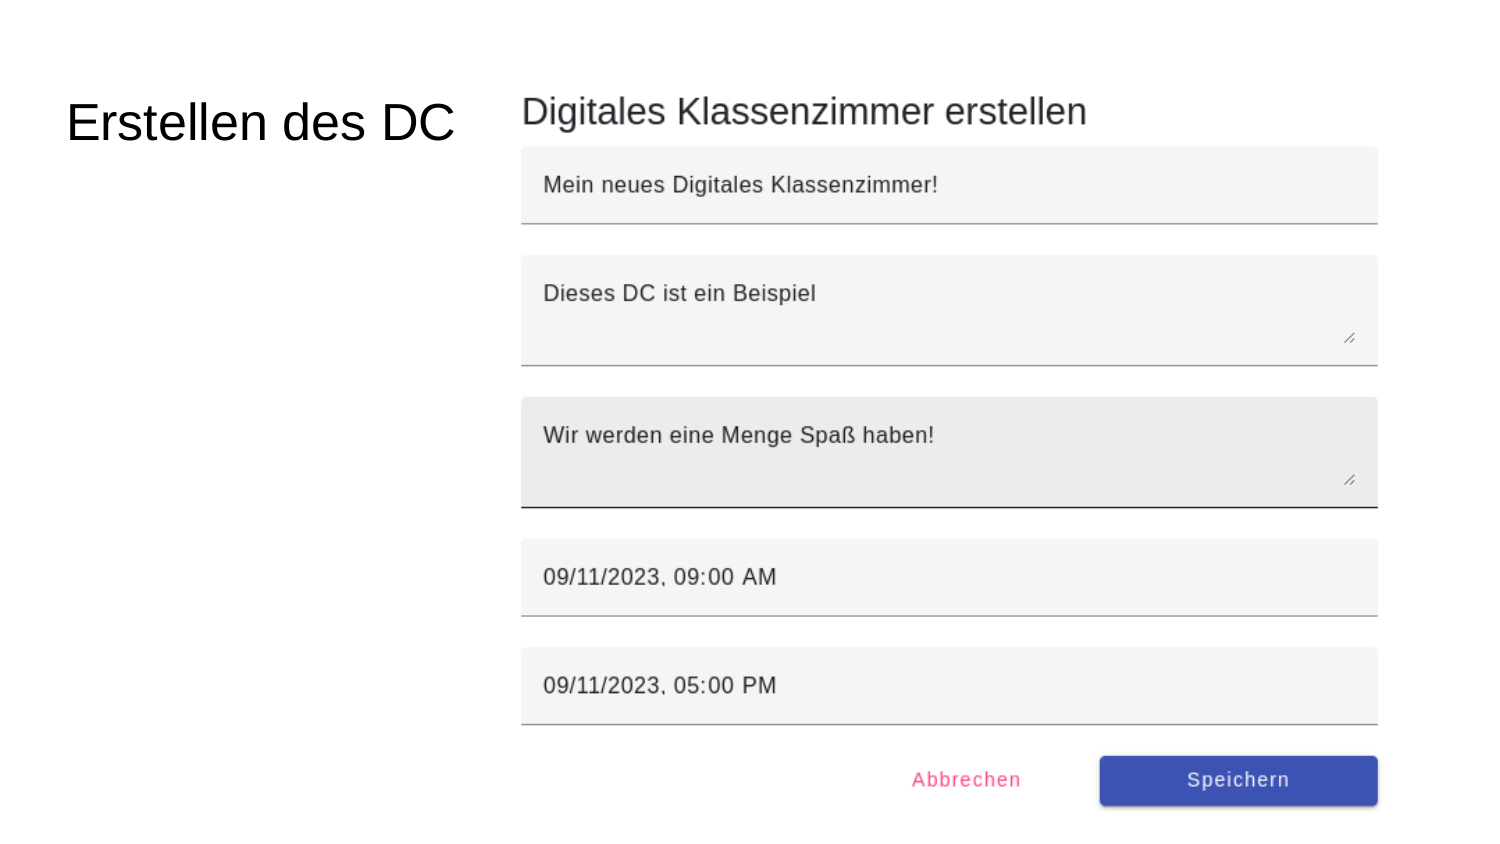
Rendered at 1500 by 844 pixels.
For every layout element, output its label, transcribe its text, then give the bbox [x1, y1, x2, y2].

picture [513, 80, 1392, 827]
title Erstellen des DC [51, 72, 1449, 167]
